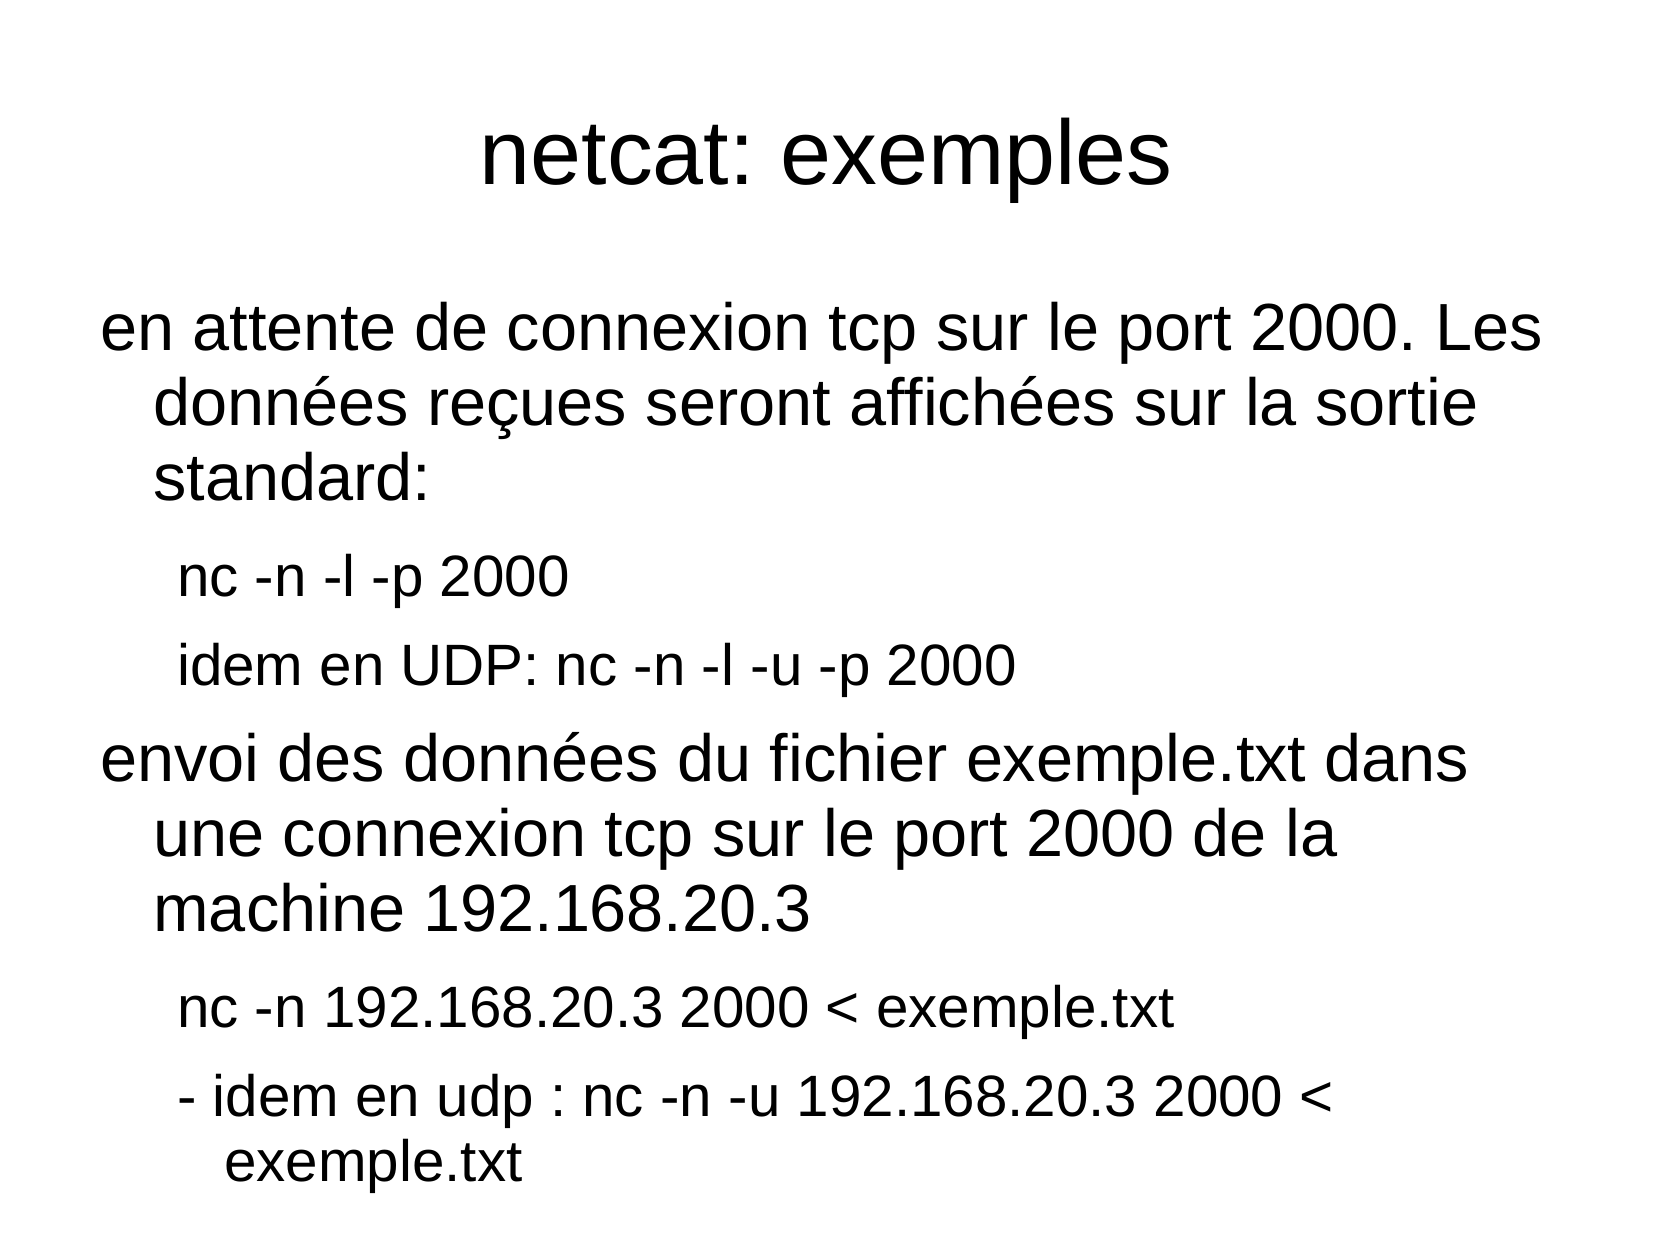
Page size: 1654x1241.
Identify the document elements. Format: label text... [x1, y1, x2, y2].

list en attente de connexion tcp sur le port 2000. Les données reçues seront affichées sur la sortie standard: nc -n -l -p 2000 idem en UDP: nc -n -l -u -p 2000 envoi des données du fichier exemple.txt dans une connexion tcp sur le port 2000 de la machine 192.168.20.3 nc -n 192.168.20.3 2000 < exemple.txt - idem en udp : nc -n -u 192.168.20.3 2000 < exemple.txt [82, 290, 1571, 1193]
title netcat: exemples [82, 49, 1571, 257]
